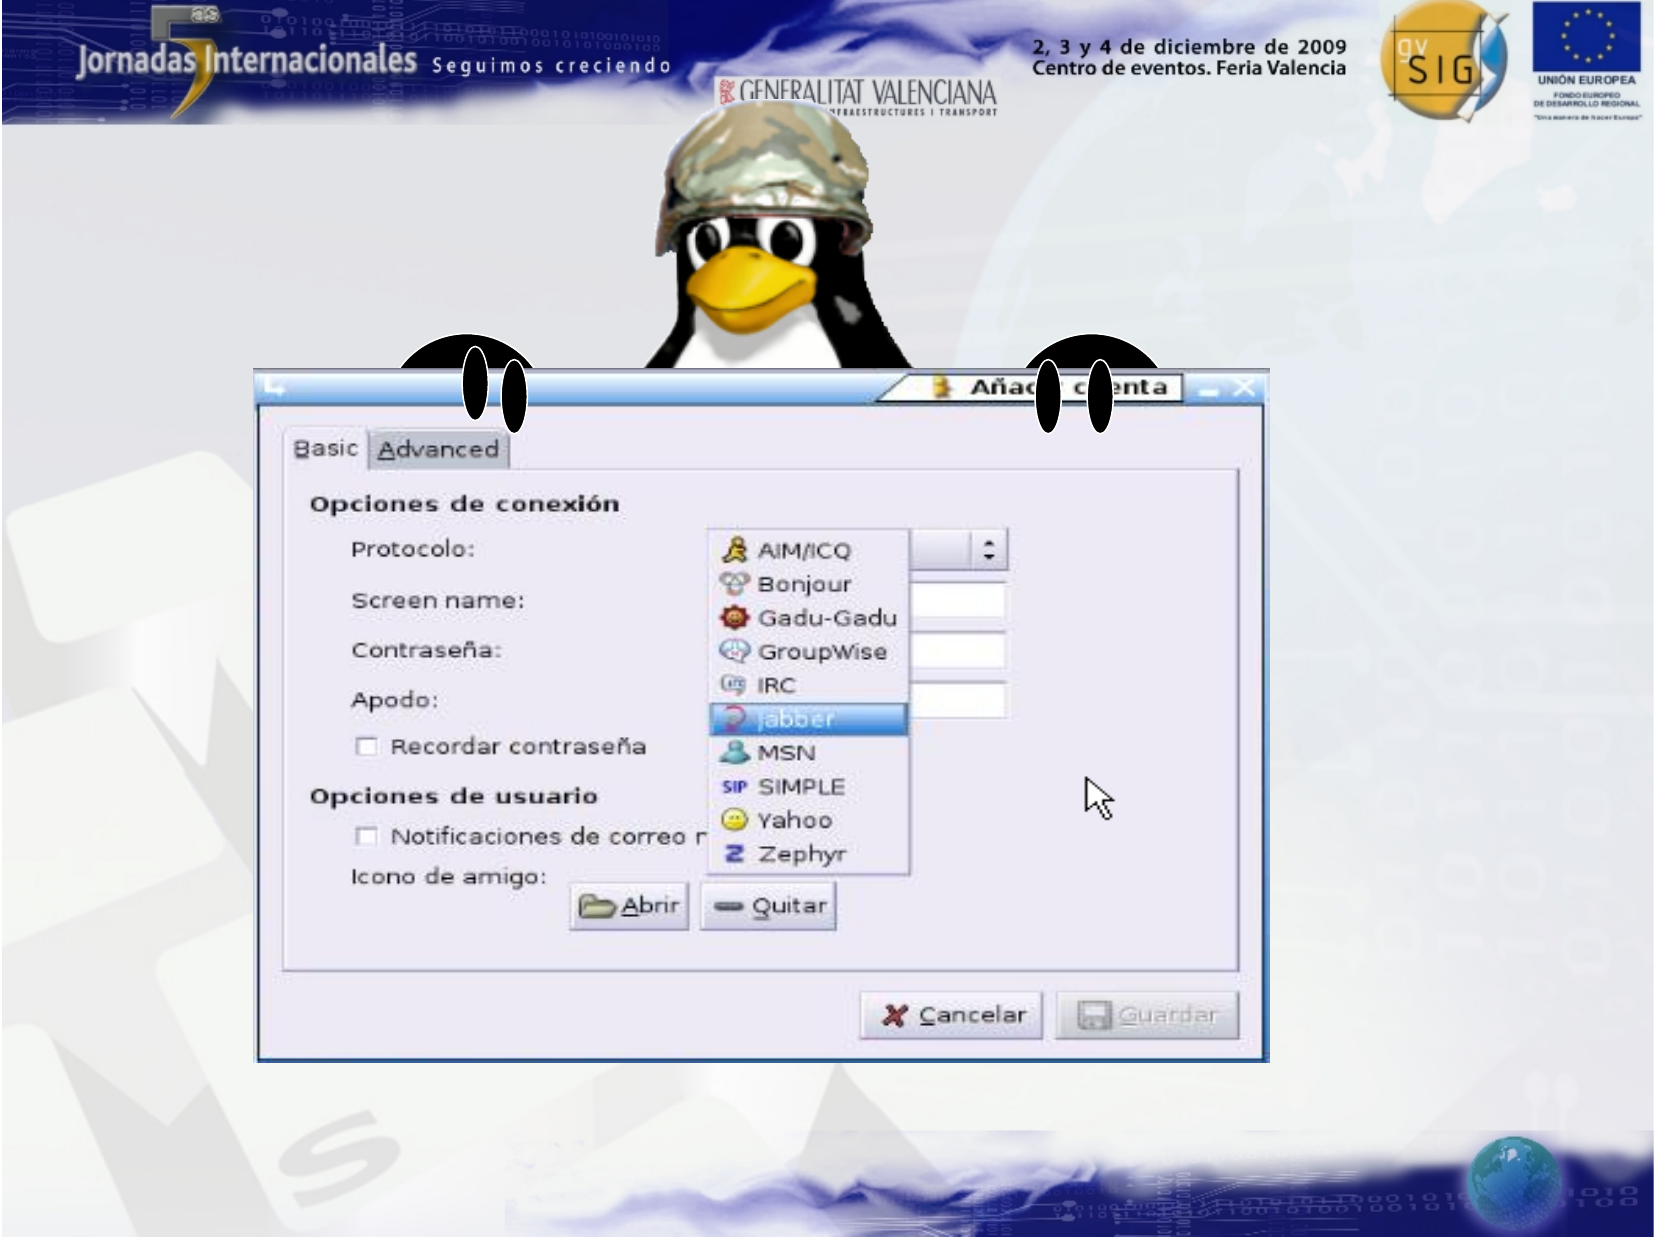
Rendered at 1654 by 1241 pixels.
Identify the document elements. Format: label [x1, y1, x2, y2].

text_box [1024, 333, 1159, 434]
picture [2, 0, 1654, 1237]
text_box [399, 333, 534, 434]
